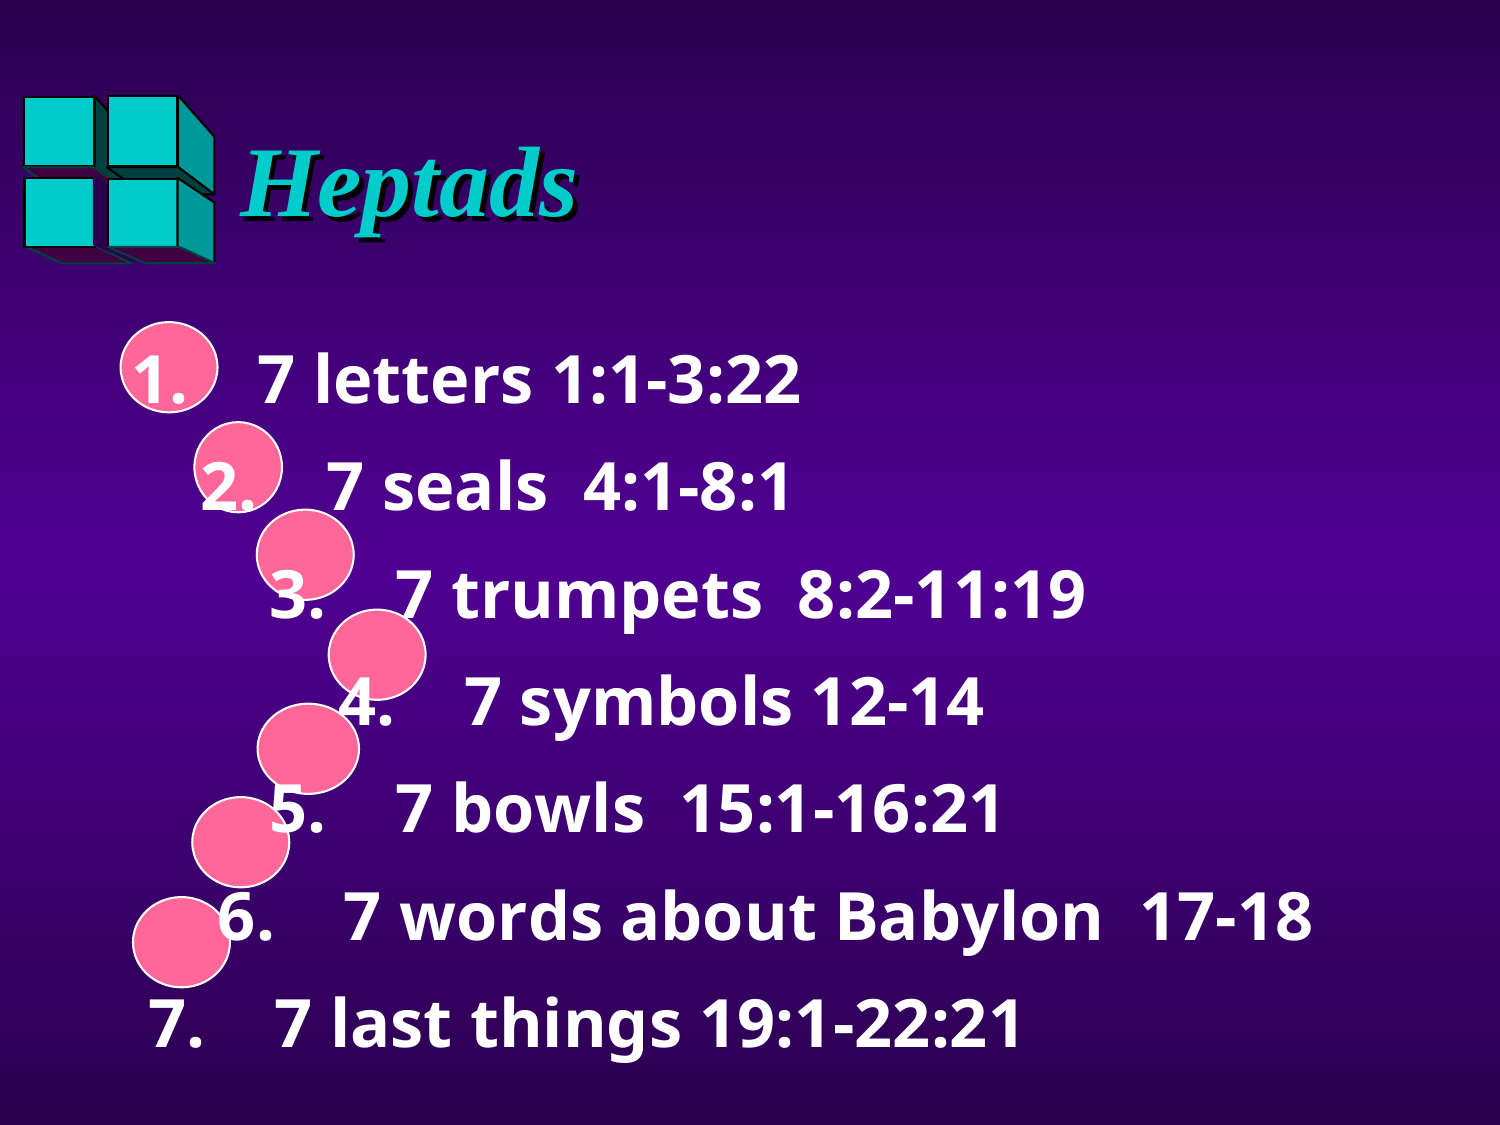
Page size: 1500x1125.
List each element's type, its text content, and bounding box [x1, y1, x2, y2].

title Heptads [224, 78, 1388, 288]
list 1. 7 letters 1:1-3:22 2. 7 seals 4:1-8:1 3. 7 trumpets 8:2-11:19 4. 7 symbols 12-14 5. 7 bowls 15:1-16:21 6. 7 words about Babylon 17-18 7. 7 last things 19:1-22:21 [99, 324, 1476, 1001]
